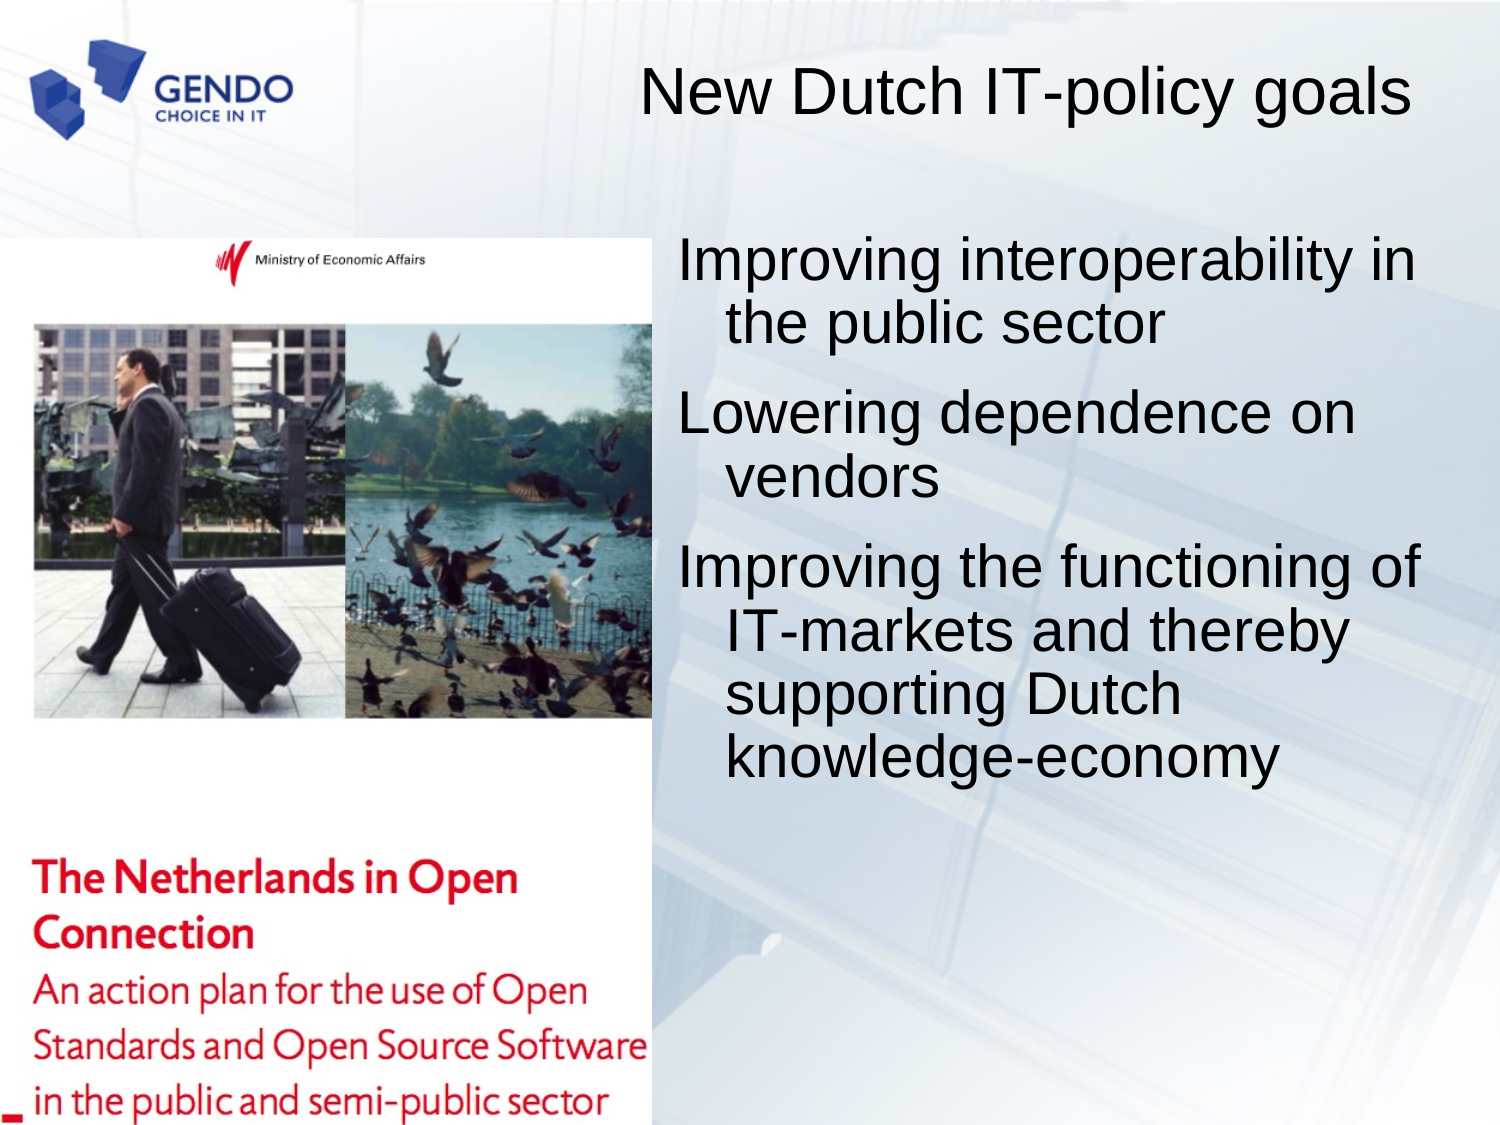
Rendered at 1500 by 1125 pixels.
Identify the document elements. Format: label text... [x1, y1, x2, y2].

title New Dutch IT-policy goals [551, 21, 1500, 167]
picture [0, 0, 1500, 1125]
list Improving interoperability in the public sector Lowering dependence on vendors Improving the functioning of IT-markets and thereby supporting Dutch knowledge-economy [661, 229, 1500, 1001]
